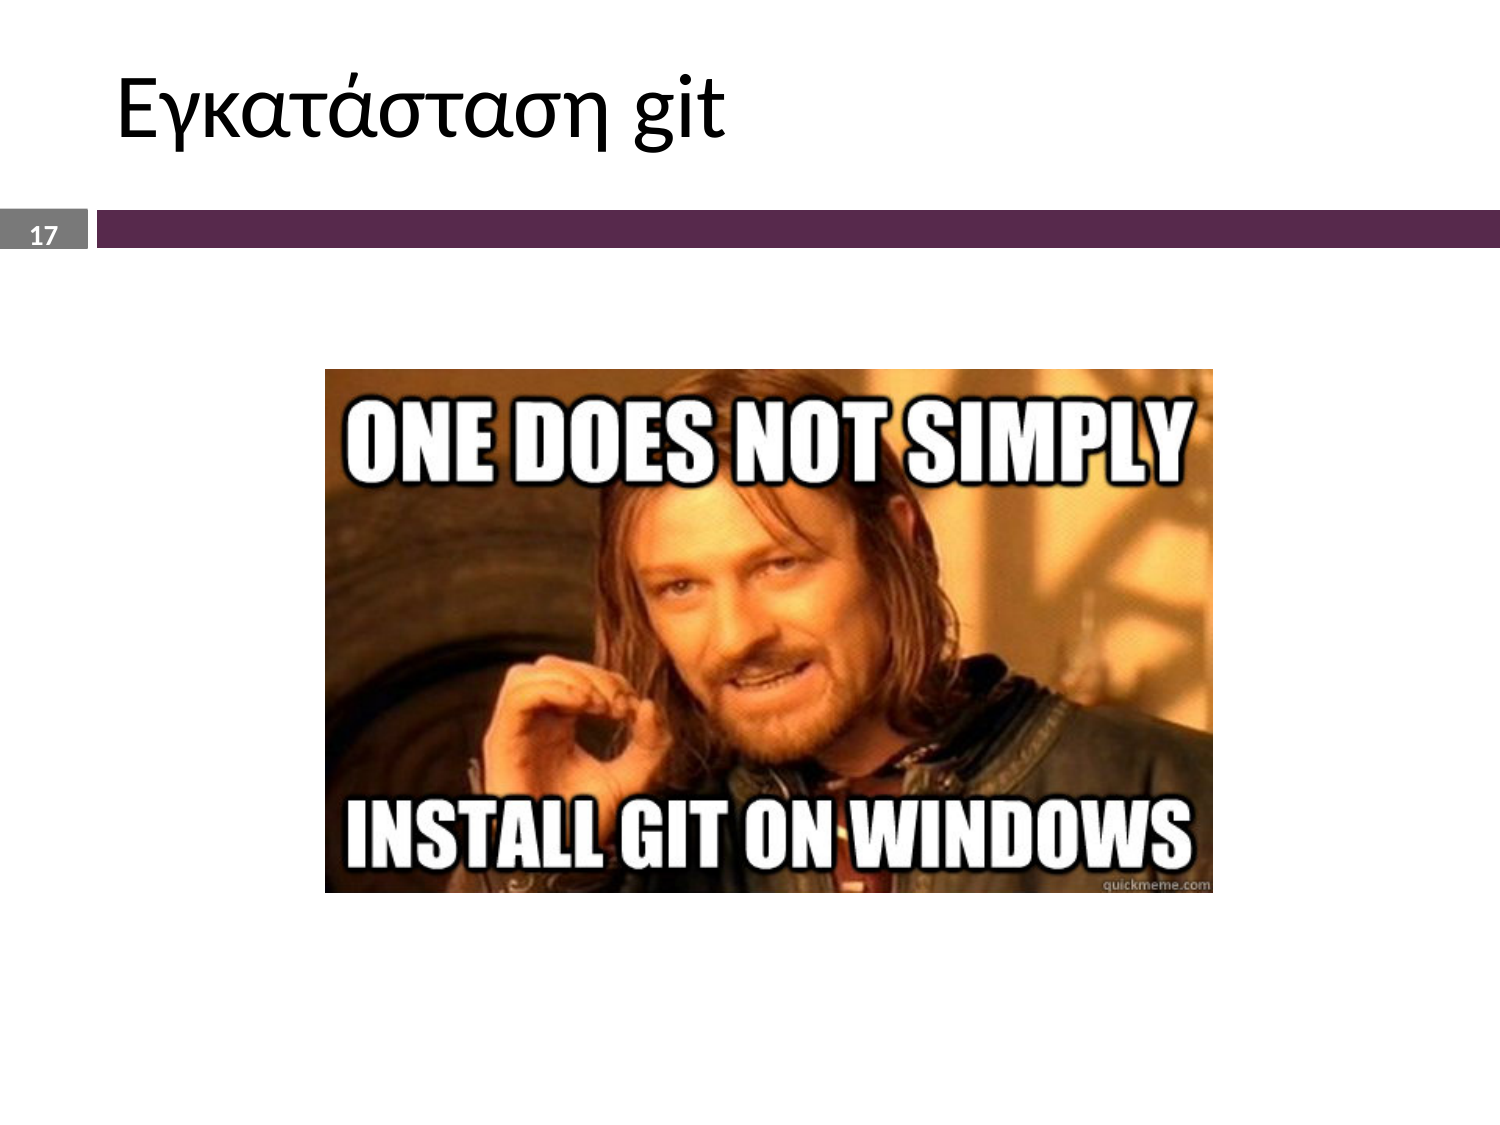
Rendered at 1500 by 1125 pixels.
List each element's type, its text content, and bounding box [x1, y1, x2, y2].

title Εγκατάσταση git [100, 19, 1438, 182]
text_box [0, 208, 88, 249]
picture [325, 369, 1213, 893]
